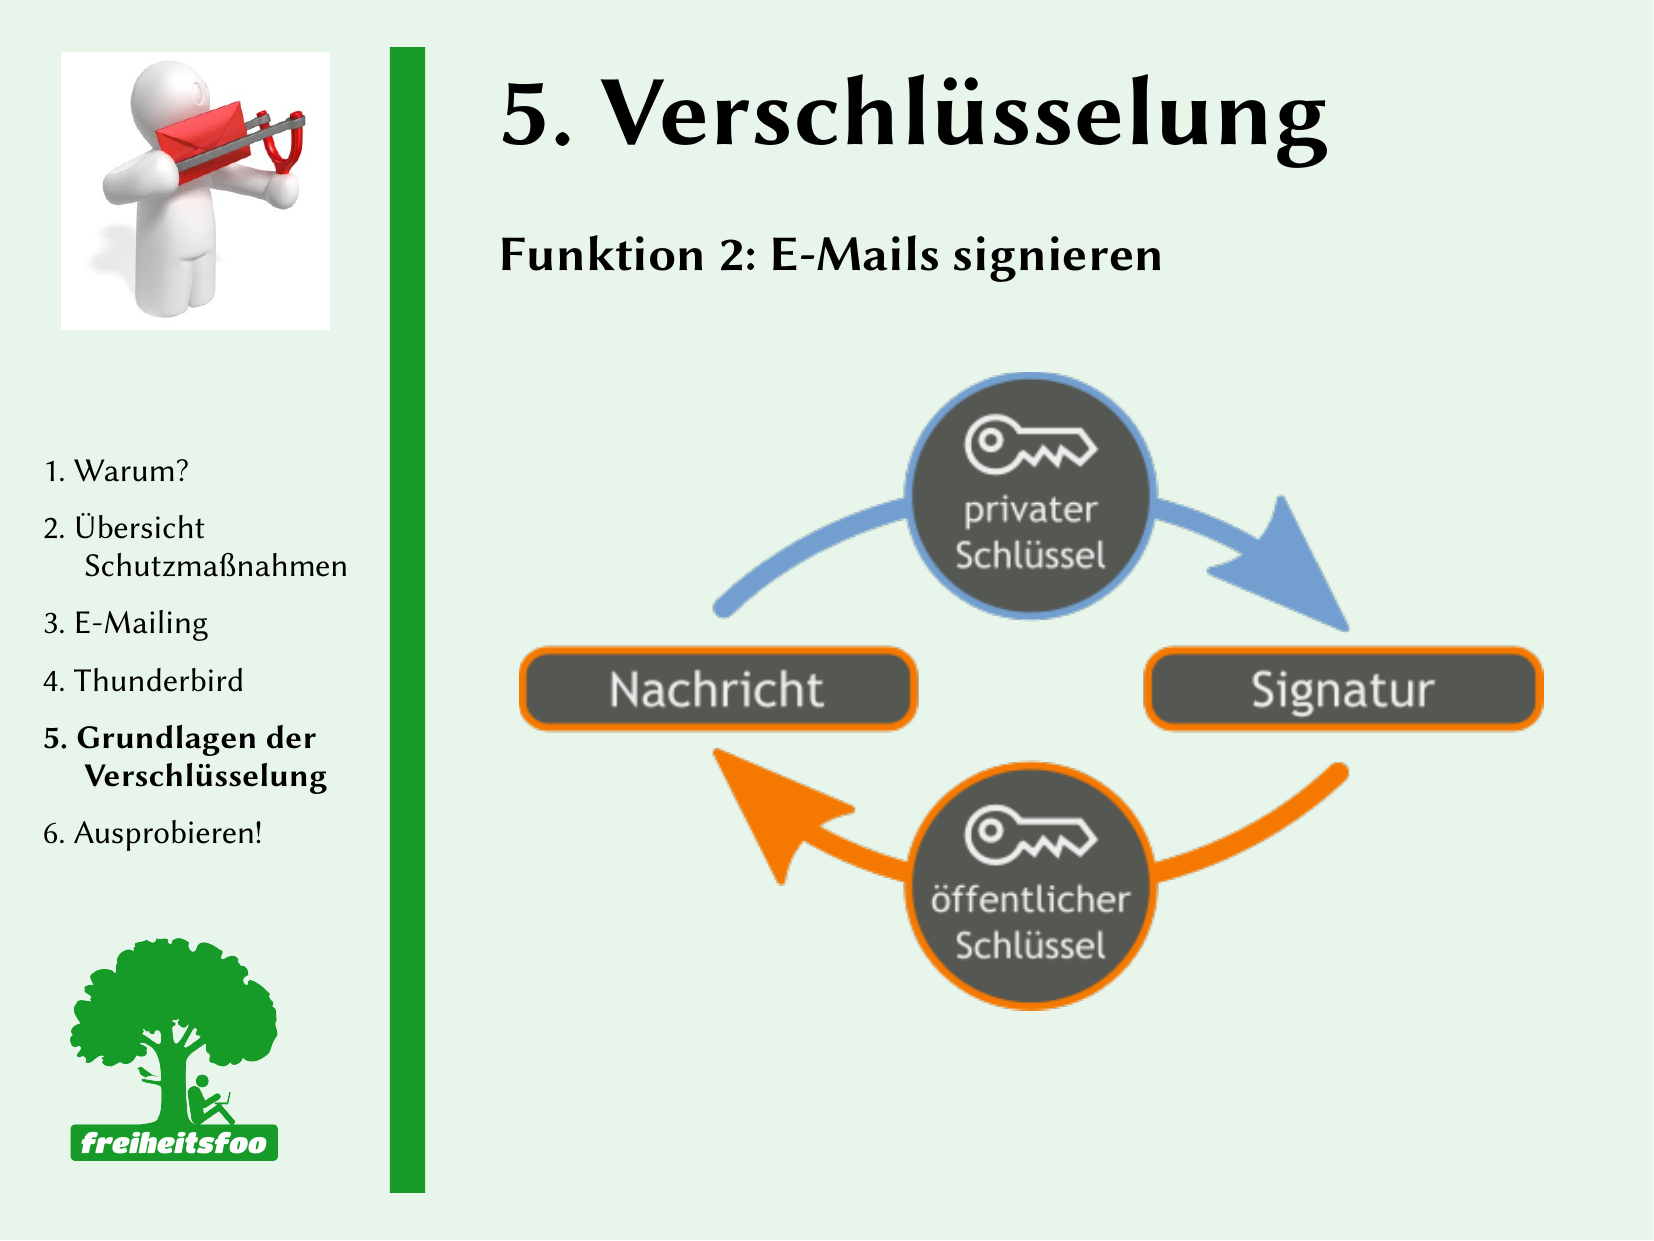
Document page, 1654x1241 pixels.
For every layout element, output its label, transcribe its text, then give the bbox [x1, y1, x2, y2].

text_box 1. Warum? 2. Übersicht Schutzmaßnahmen 3. E-Mailing 4. Thunderbird 5. Grundlagen der Verschlüsselung 6. Ausprobieren! [28, 444, 395, 859]
picture [70, 938, 278, 1162]
picture [519, 372, 1544, 1011]
text_box 5. Verschlüsselung Funktion 2: E-Mails signieren [484, 47, 1607, 291]
picture [61, 52, 330, 330]
text_box [389, 47, 426, 1193]
